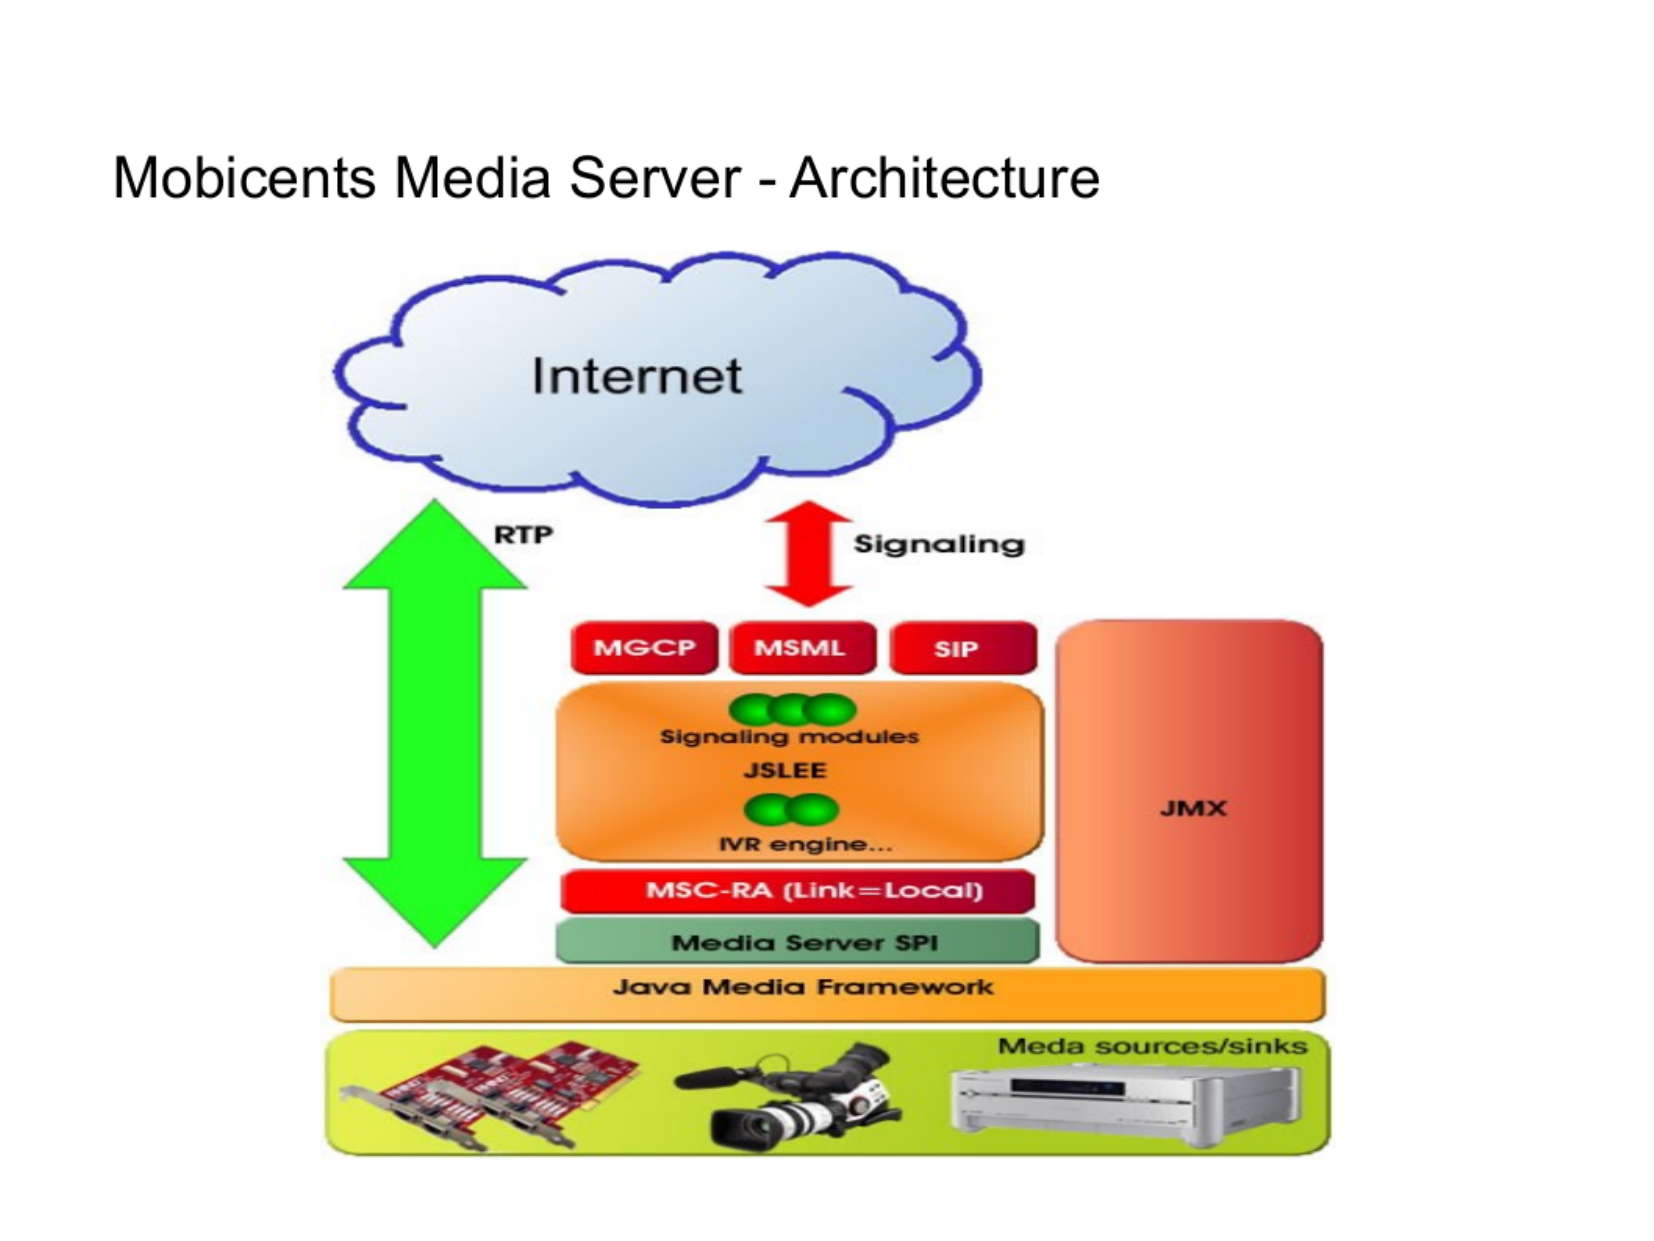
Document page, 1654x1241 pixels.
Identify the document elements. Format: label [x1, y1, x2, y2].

picture [75, 132, 1579, 1201]
